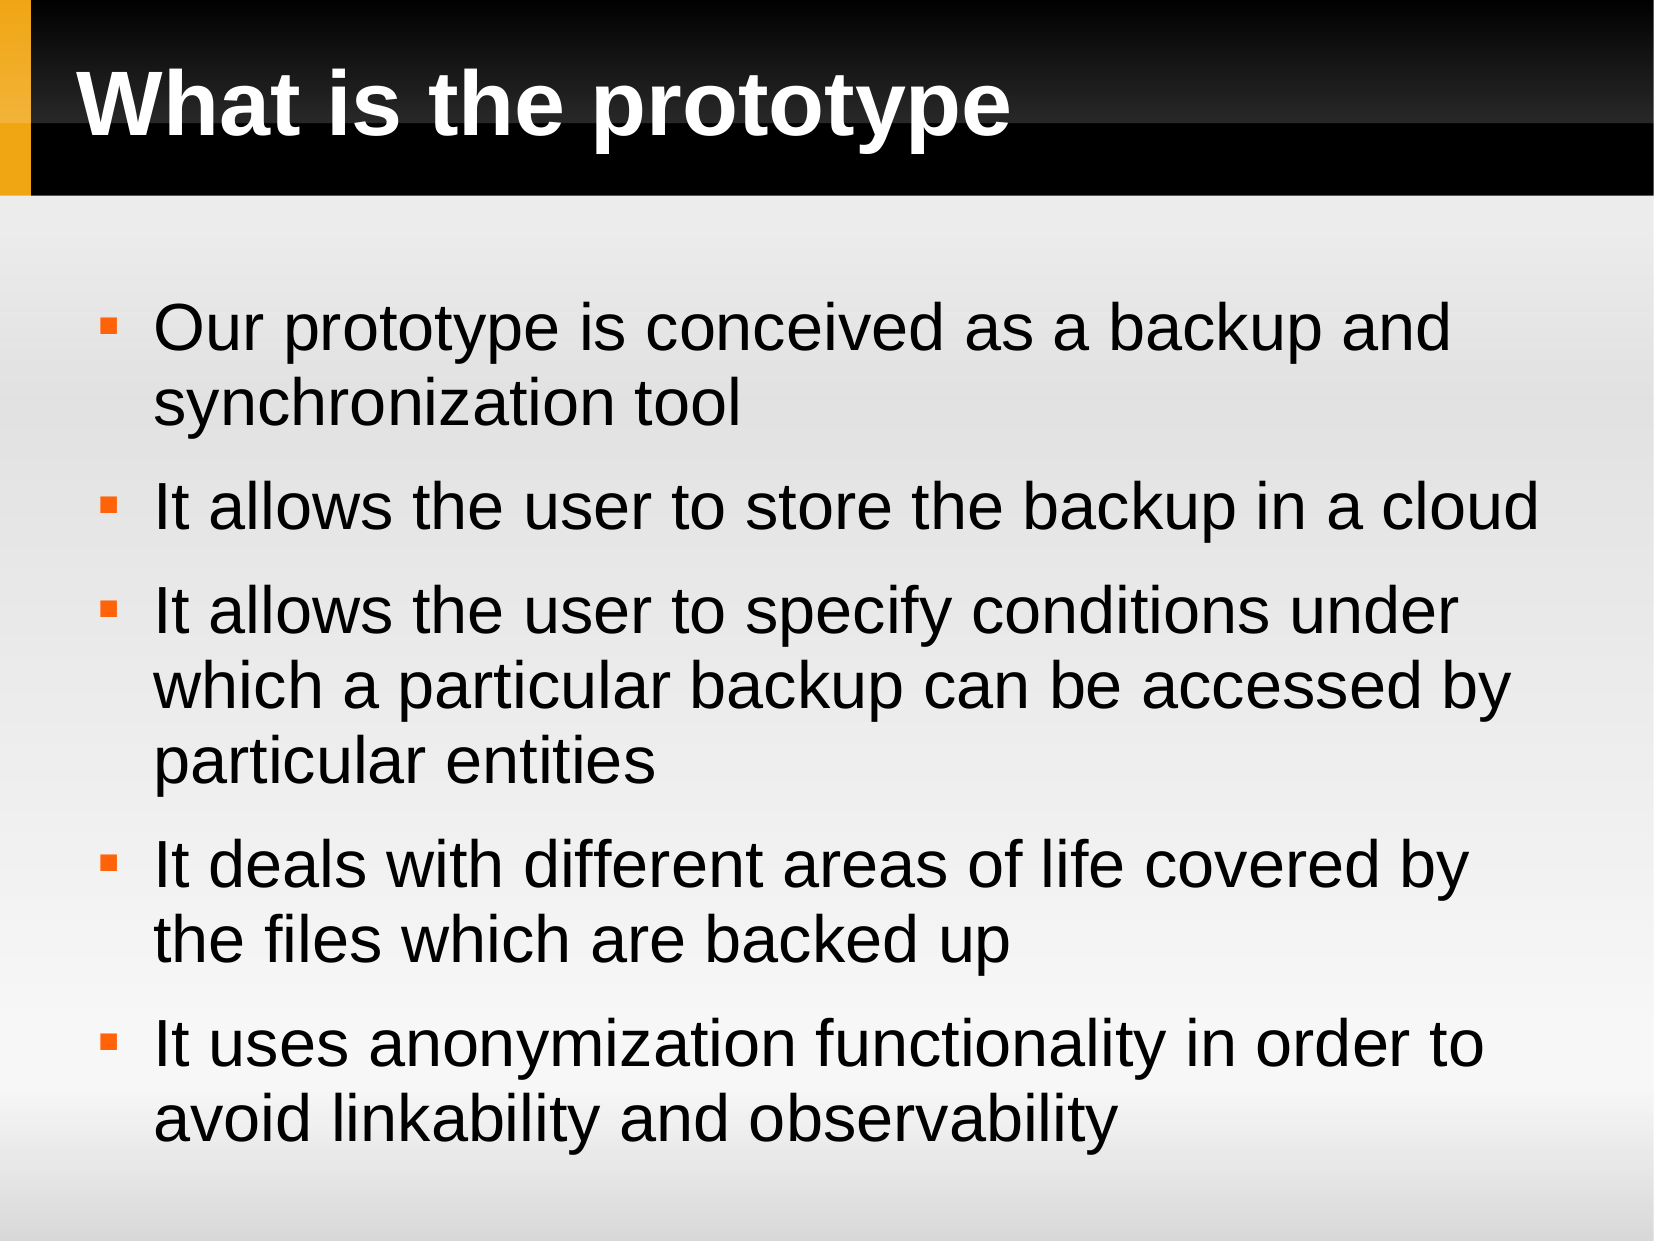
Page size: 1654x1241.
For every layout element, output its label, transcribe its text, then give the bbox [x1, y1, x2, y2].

picture [0, 0, 1654, 1241]
title What is the prototype [76, 7, 1565, 200]
list Our prototype is conceived as a backup and synchronization tool It allows the user to store the backup in a cloud It allows the user to specify conditions under which a particular backup can be accessed by particular entities It deals with different areas of life covered by the files which are backed up It uses anonymization functionality in order to avoid linkability and observability [82, 290, 1571, 1157]
